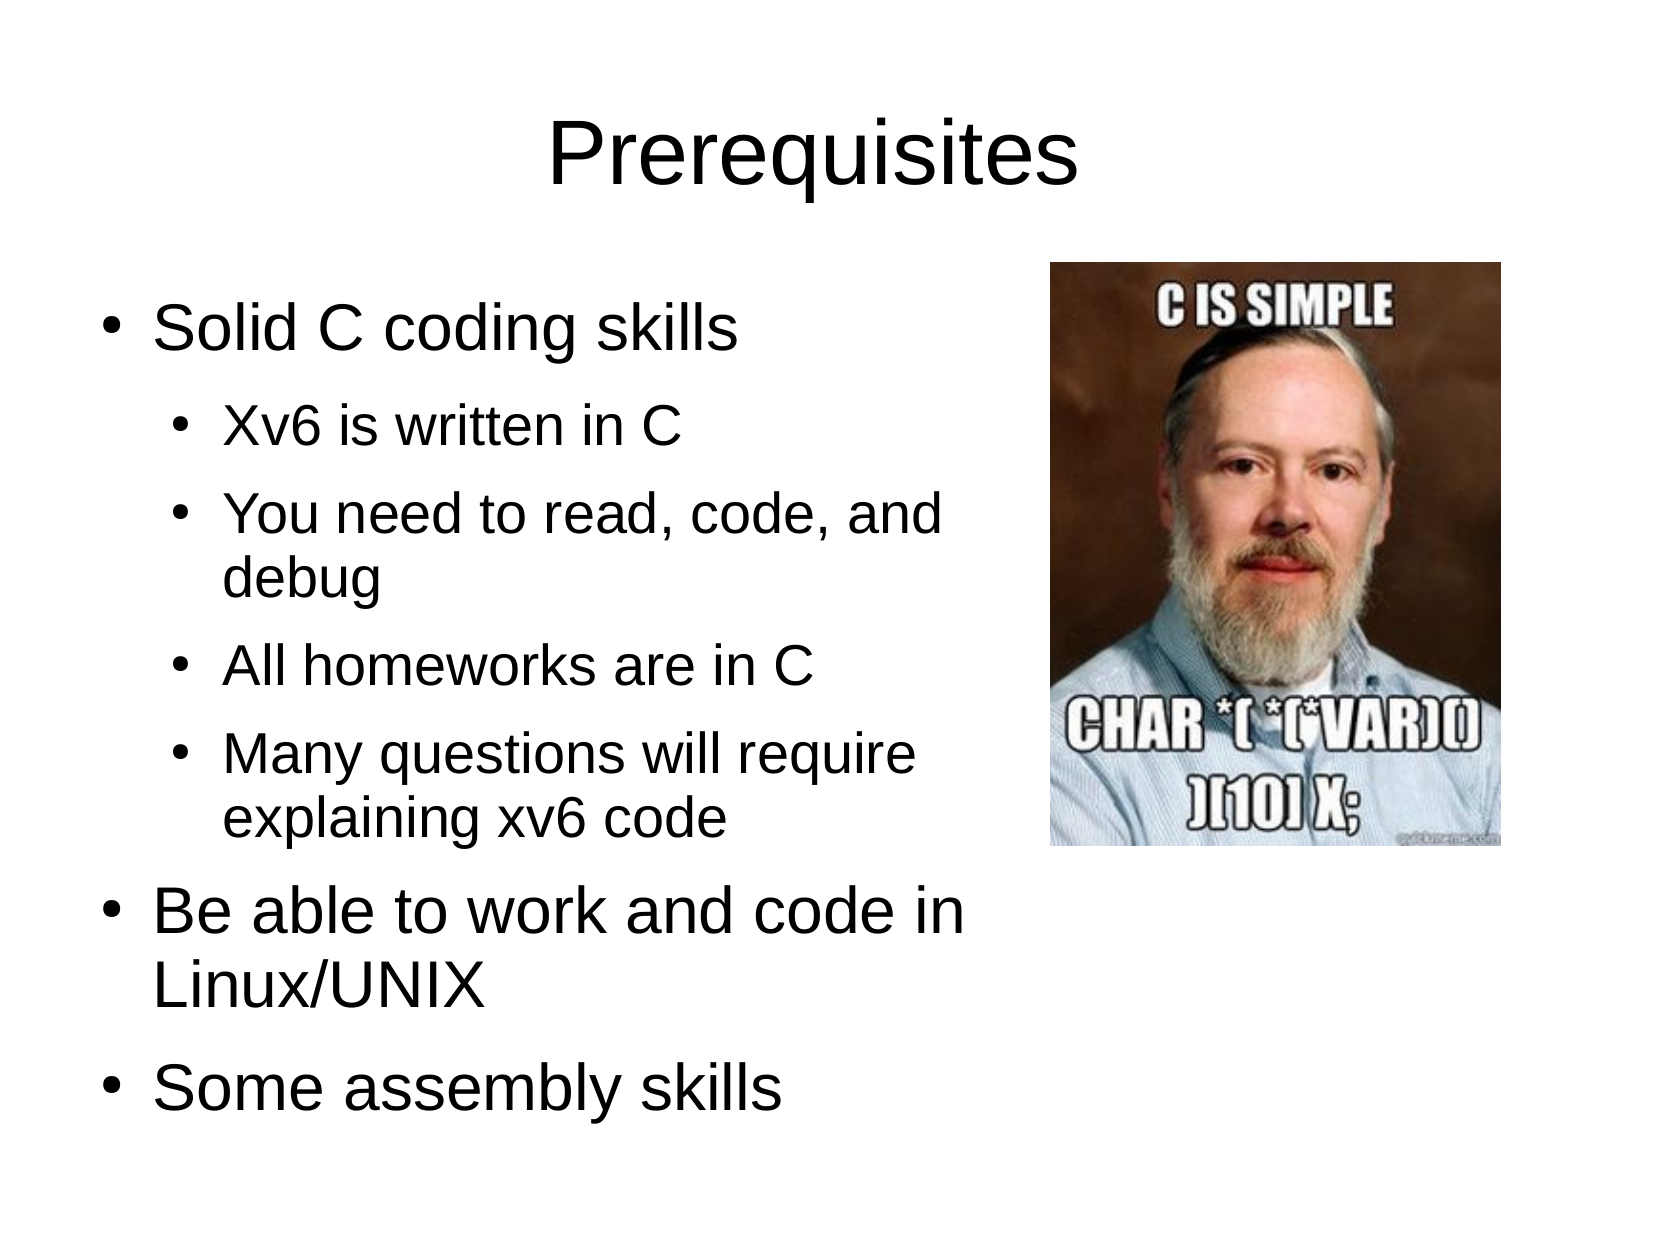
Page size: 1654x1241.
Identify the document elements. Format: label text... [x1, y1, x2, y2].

title Prerequisites [82, 49, 1571, 257]
list Solid C coding skills Xv6 is written in C You need to read, code, and debug All homeworks are in C Many questions will require explaining xv6 code Be able to work and code in Linux/UNIX Some assembly skills [82, 290, 1051, 1126]
picture [1050, 262, 1501, 846]
